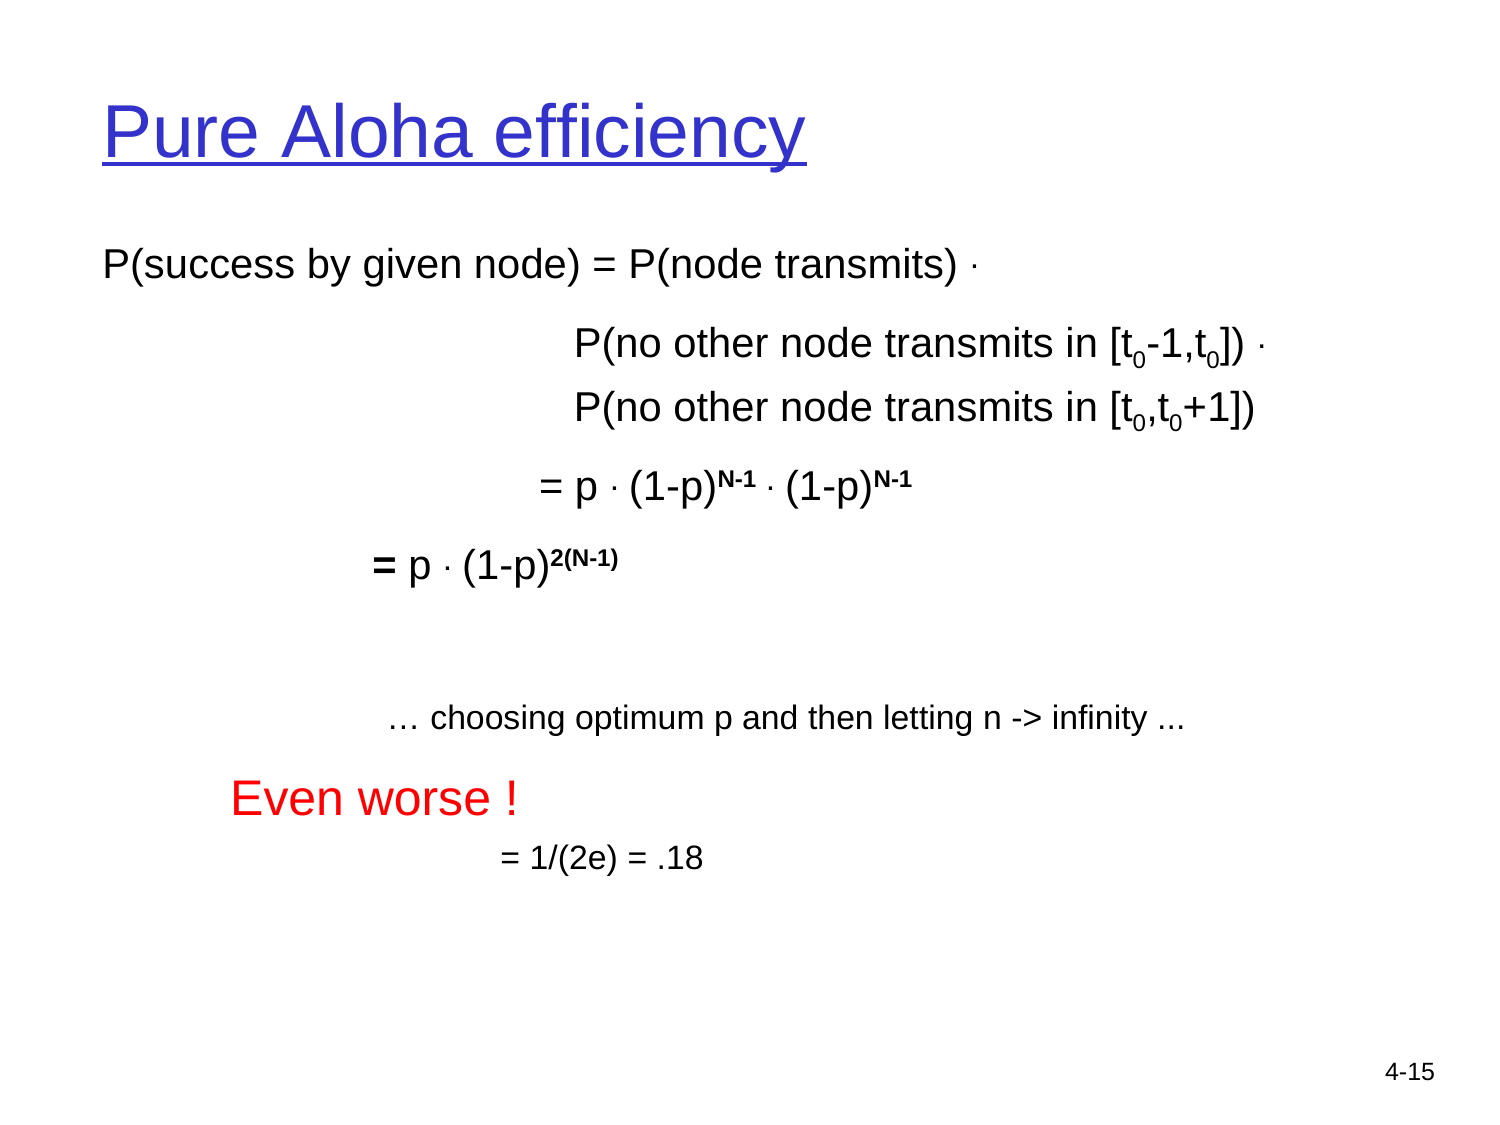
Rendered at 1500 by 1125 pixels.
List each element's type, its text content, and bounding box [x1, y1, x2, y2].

list P(success by given node) = P(node transmits) . P(no other node transmits in [t0-1,t0]) . P(no other node transmits in [t0,t0+1]) = p . (1-p)N-1 . (1-p)N-1 = p . (1-p)2(N-1) … choosing optimum p and then letting n -> infinity ... = 1/(2e) = .18 [87, 217, 1444, 981]
text_box Even worse ! [215, 762, 535, 834]
title Pure Aloha efficiency [87, 37, 1363, 217]
